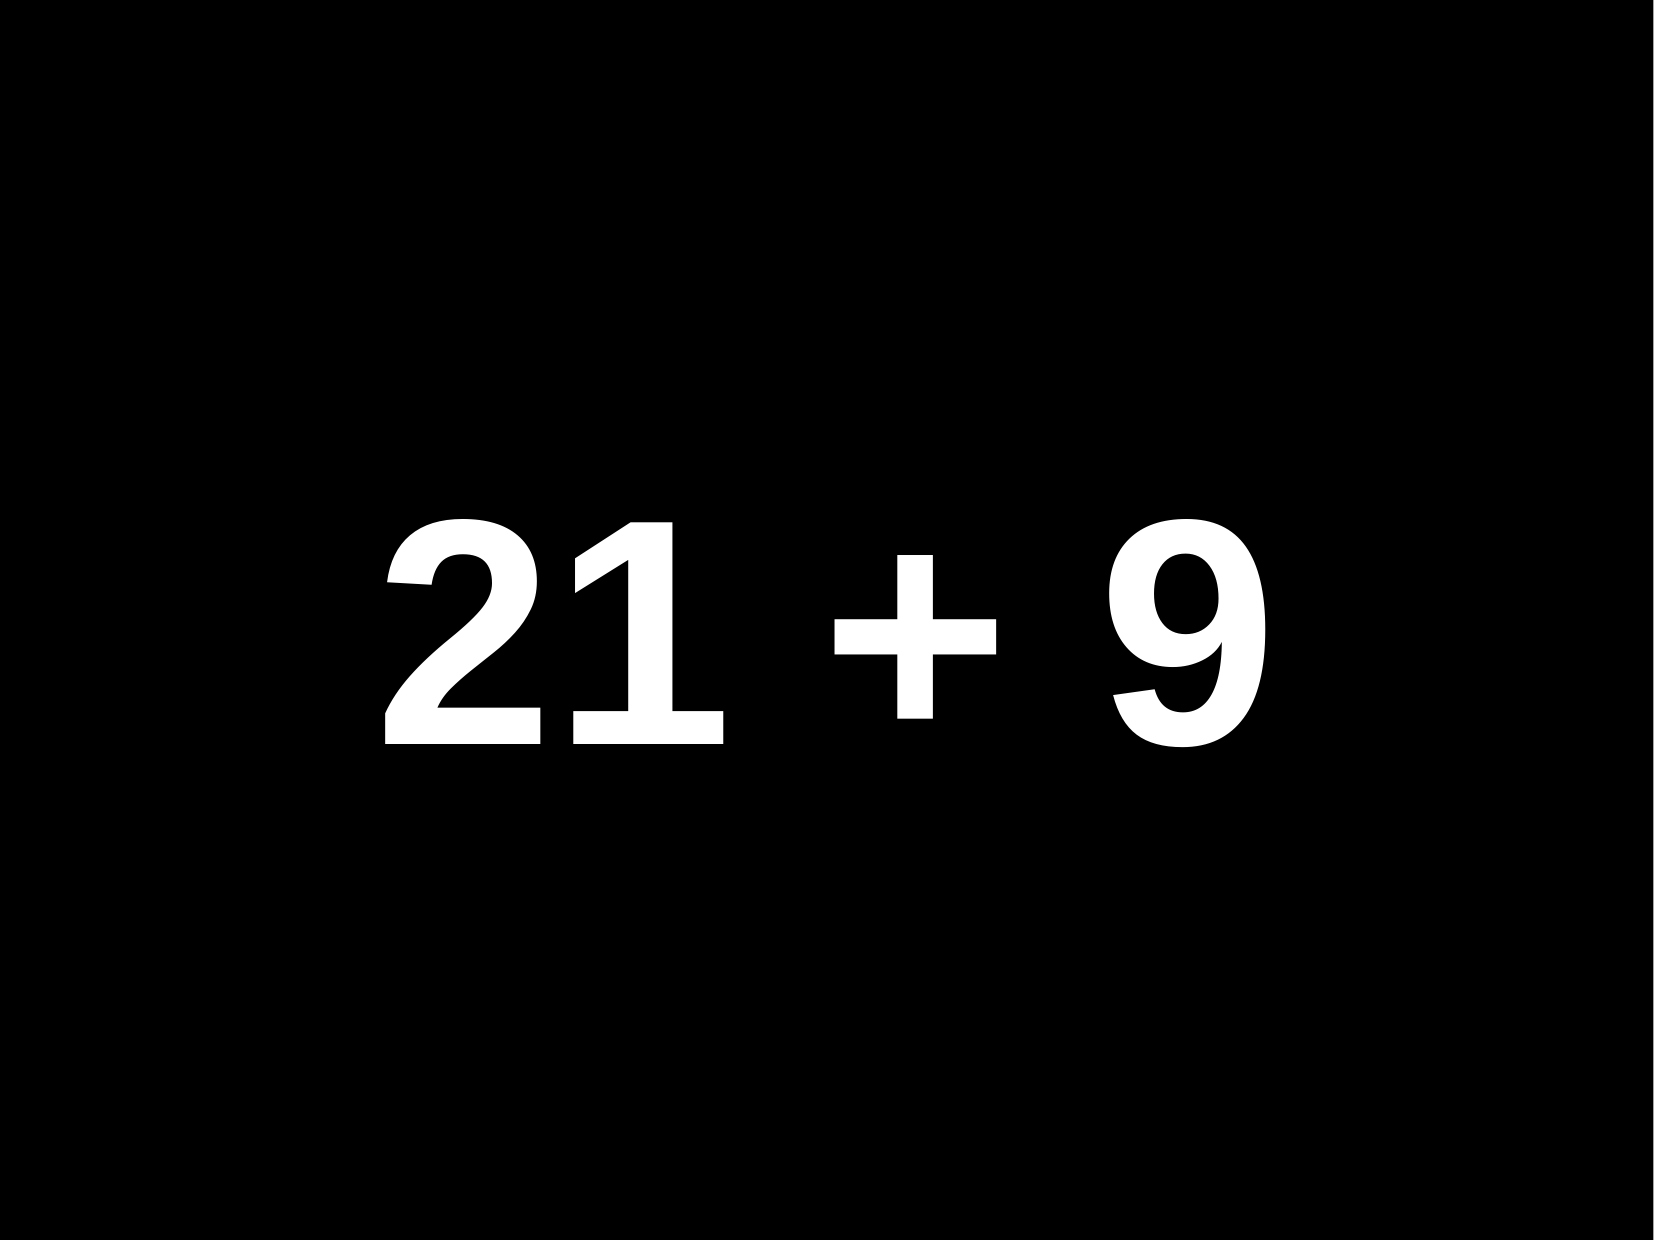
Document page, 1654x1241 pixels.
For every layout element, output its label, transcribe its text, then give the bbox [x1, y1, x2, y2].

title 21 + 9 [82, 49, 1571, 1217]
